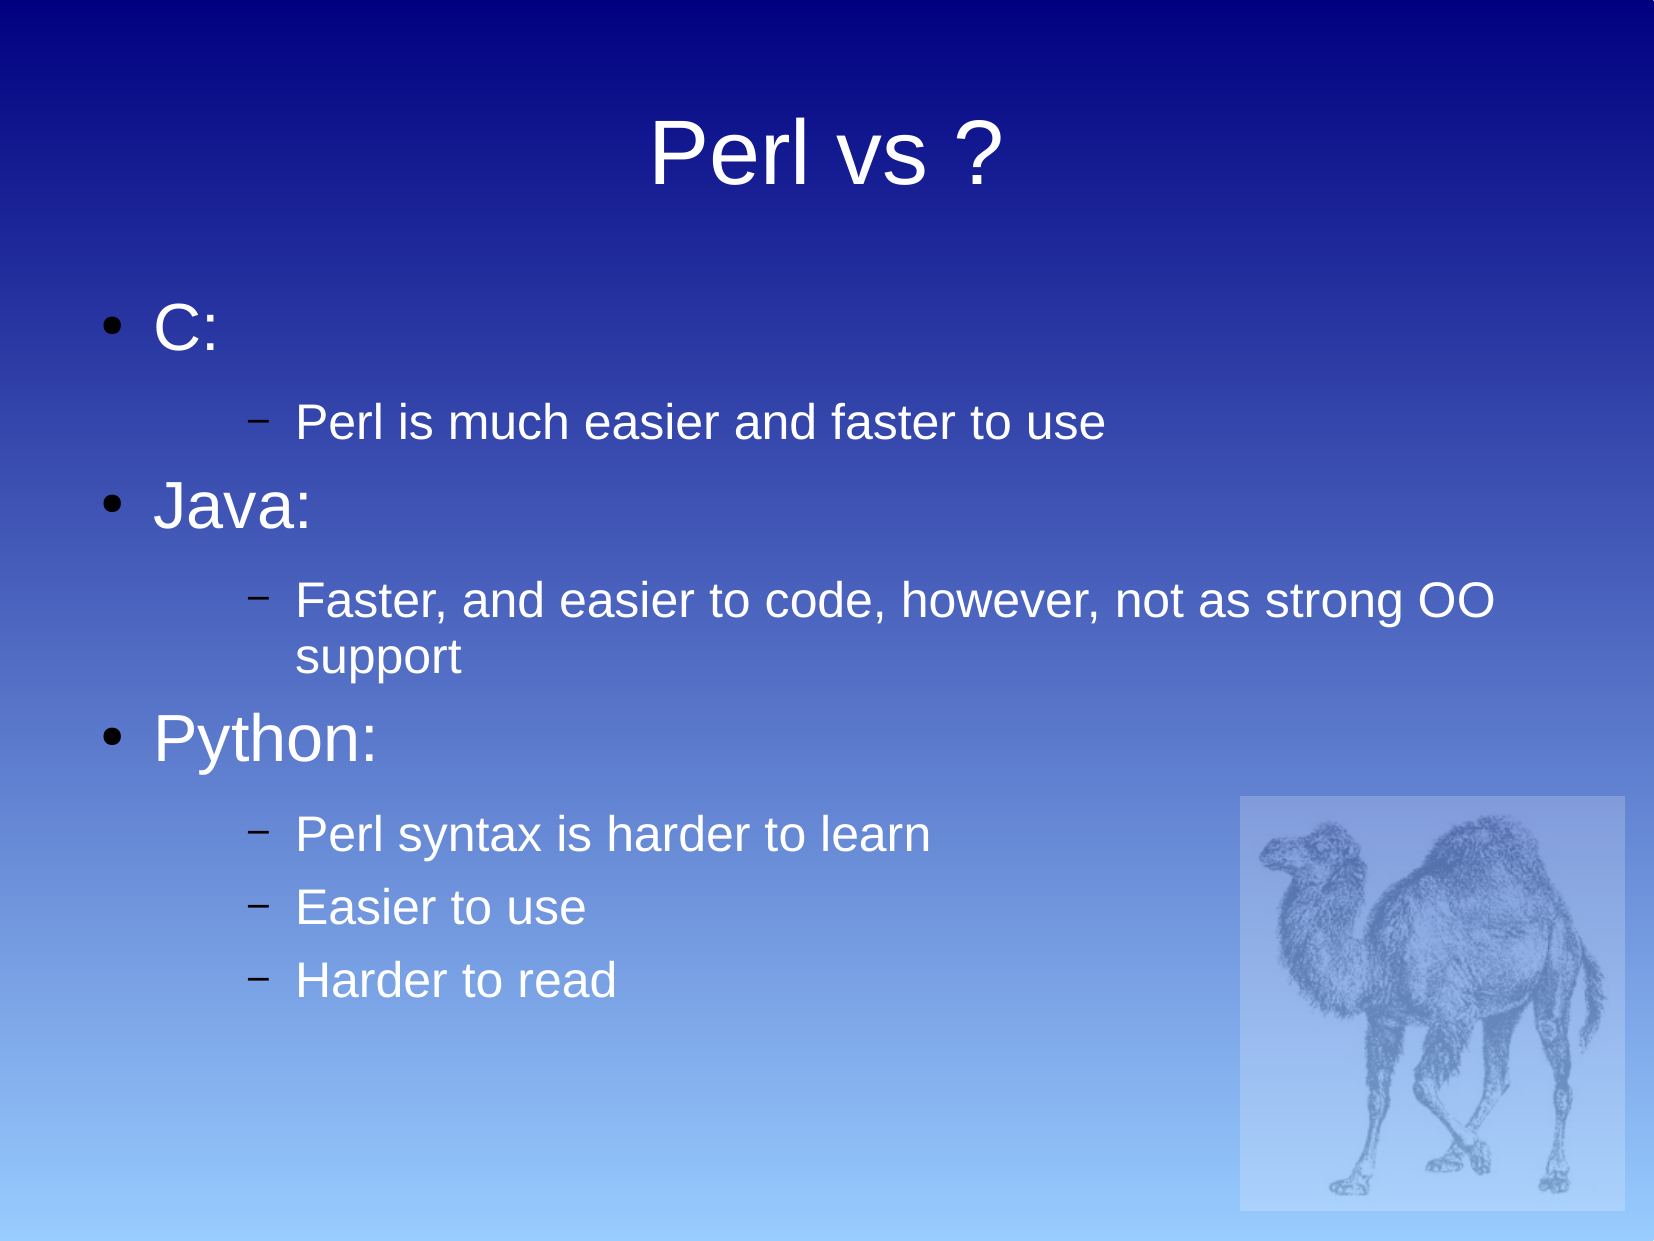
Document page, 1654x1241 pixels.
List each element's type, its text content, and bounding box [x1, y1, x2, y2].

picture [1240, 796, 1625, 1211]
list C: Perl is much easier and faster to use Java: Faster, and easier to code, however, not as strong OO support Python: Perl syntax is harder to learn Easier to use Harder to read [82, 290, 1571, 1109]
title Perl vs ? [82, 49, 1571, 257]
